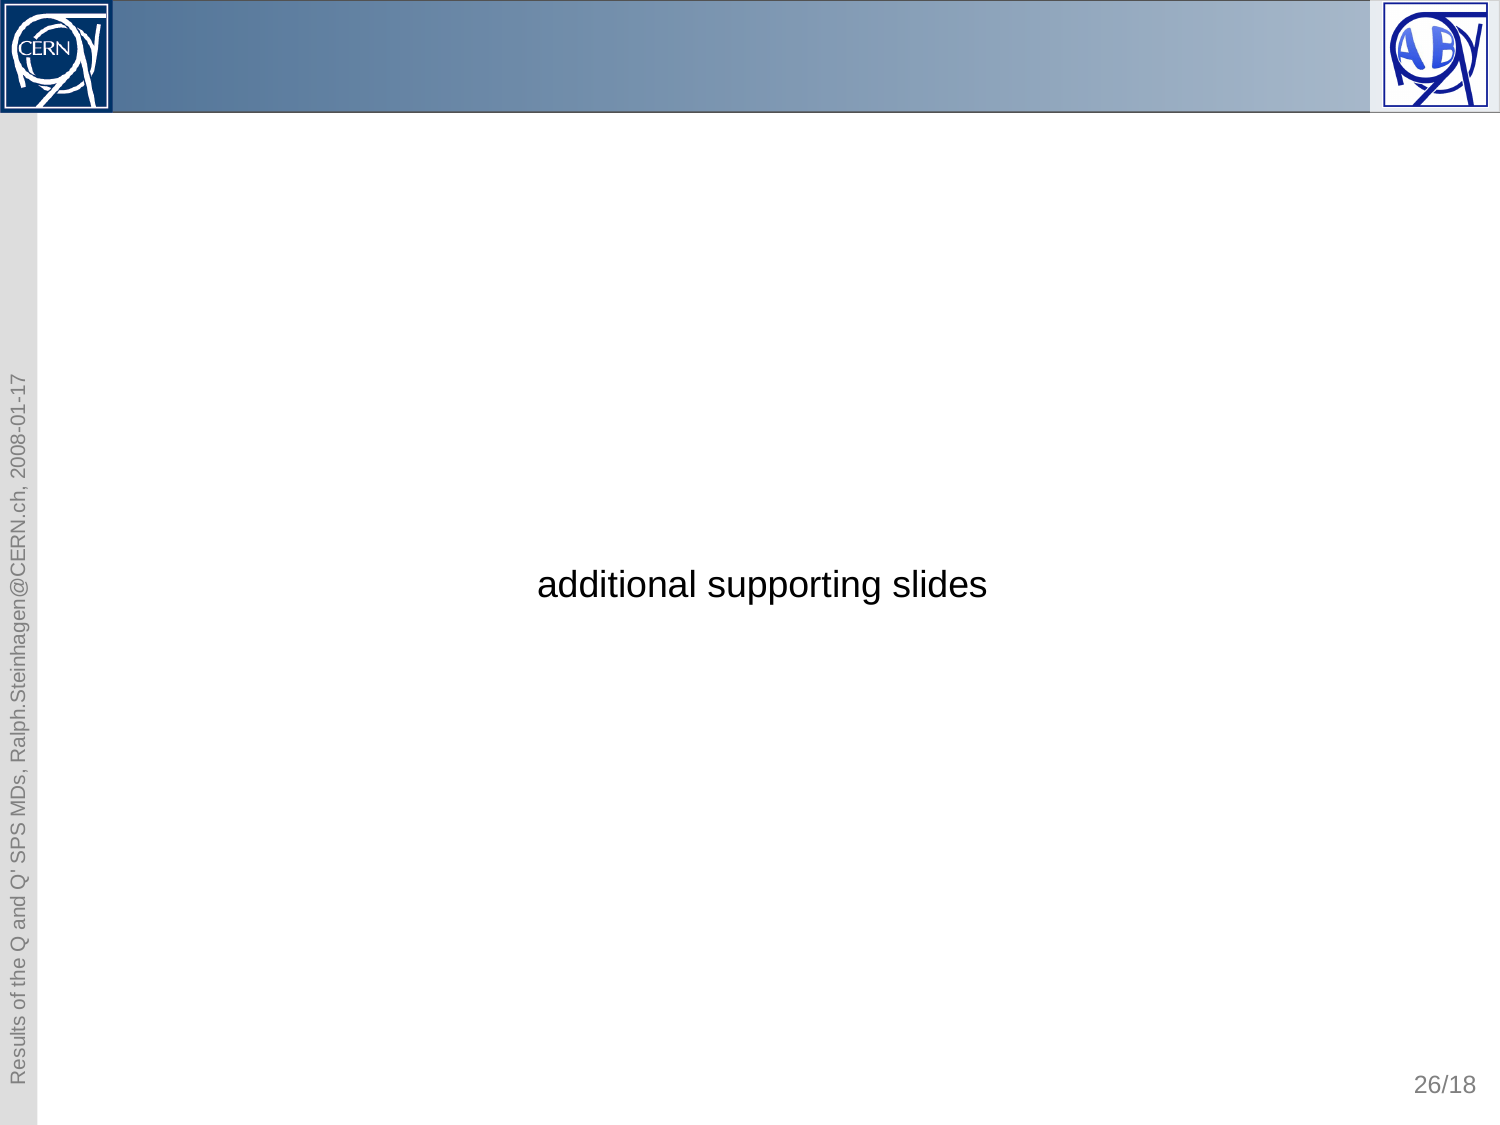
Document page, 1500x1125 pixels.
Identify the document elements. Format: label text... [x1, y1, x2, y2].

picture [0, 0, 113, 113]
picture [1382, 1, 1489, 108]
subtitle additional supporting slides [87, 145, 1438, 1023]
